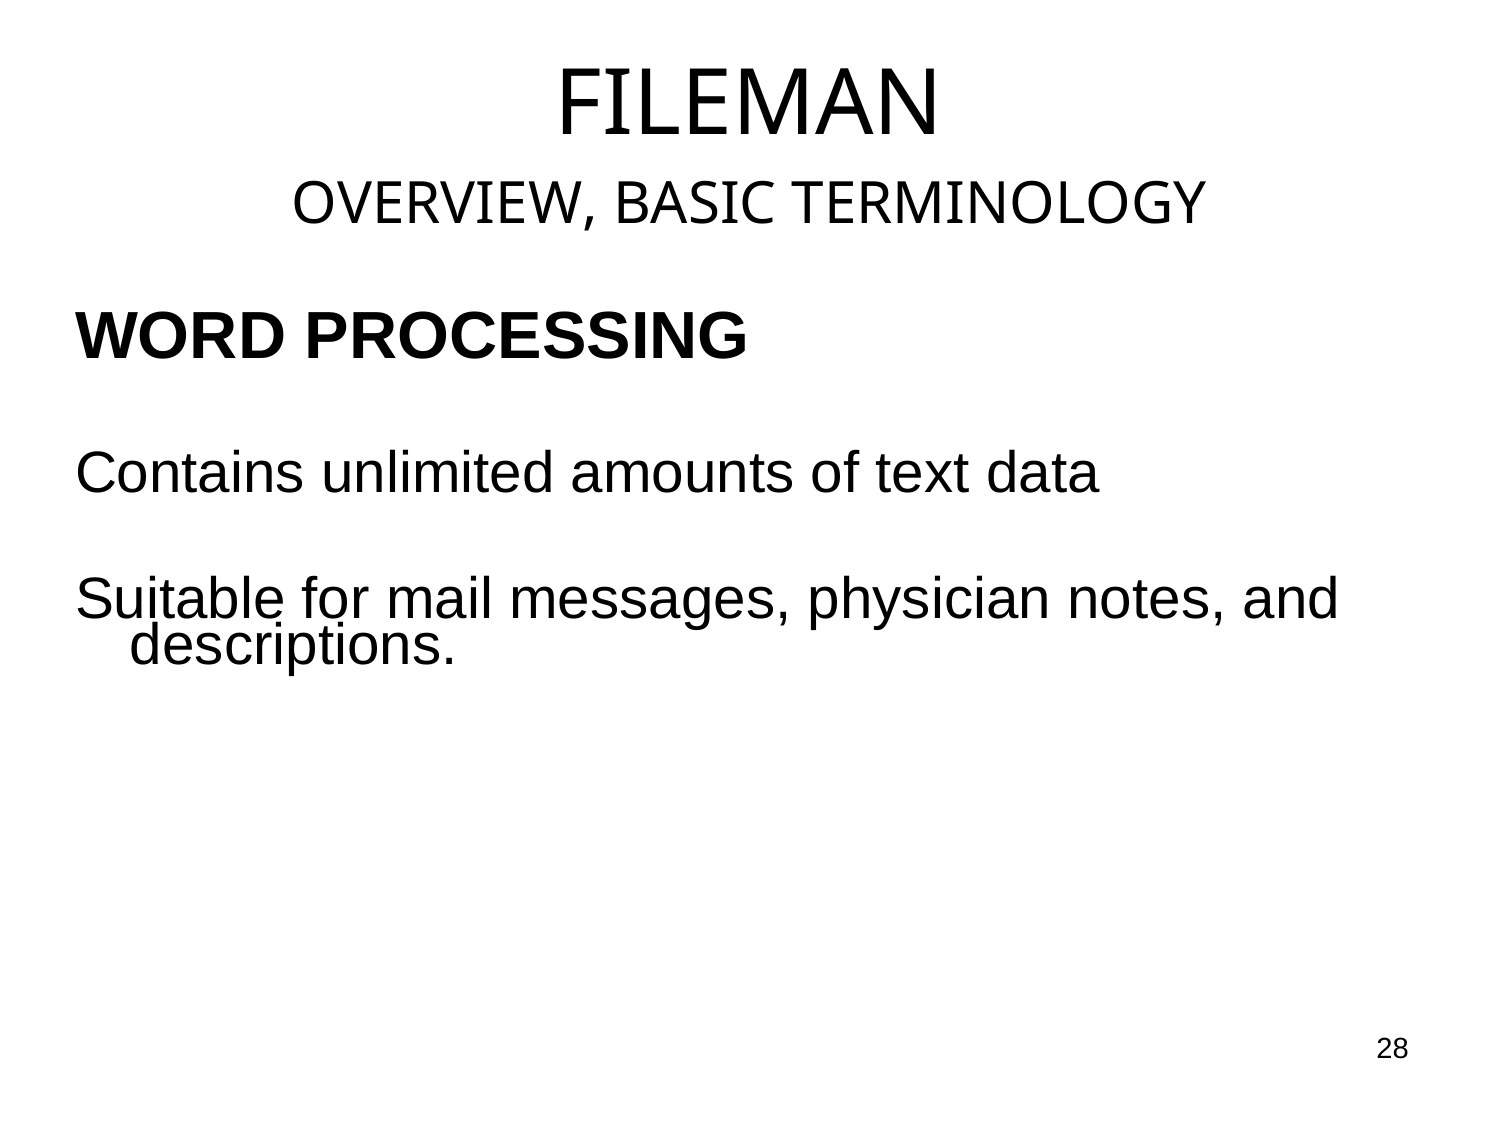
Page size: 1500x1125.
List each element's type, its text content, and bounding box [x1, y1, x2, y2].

title FILEMAN OVERVIEW, BASIC TERMINOLOGY [75, 32, 1424, 224]
list WORD PROCESSING Contains unlimited amounts of text data Suitable for mail messages, physician notes, and descriptions. [75, 224, 1424, 991]
